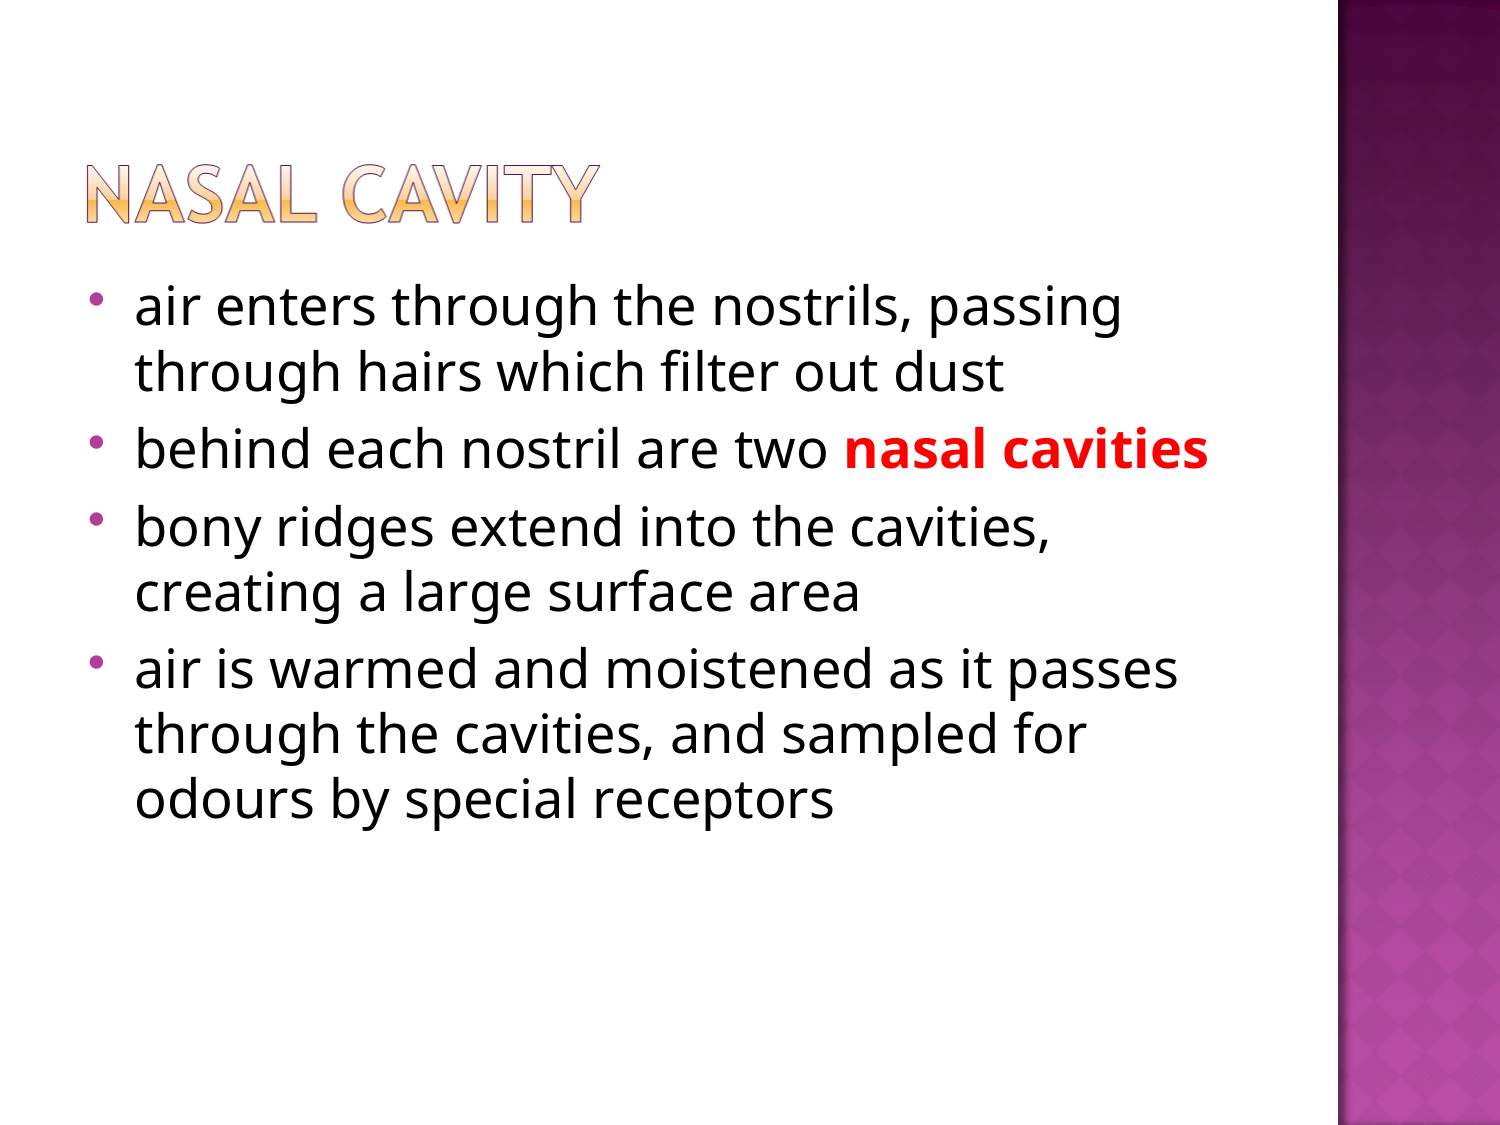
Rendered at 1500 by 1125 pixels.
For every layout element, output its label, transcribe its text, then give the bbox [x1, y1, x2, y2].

list air enters through the nostrils, passing through hairs which filter out dust behind each nostril are two nasal cavities bony ridges extend into the cavities, creating a large surface area air is warmed and moistened as it passes through the cavities, and sampled for odours by special receptors [75, 263, 1263, 1060]
picture [1337, 0, 1500, 1125]
text_box [34, 52, 1265, 241]
